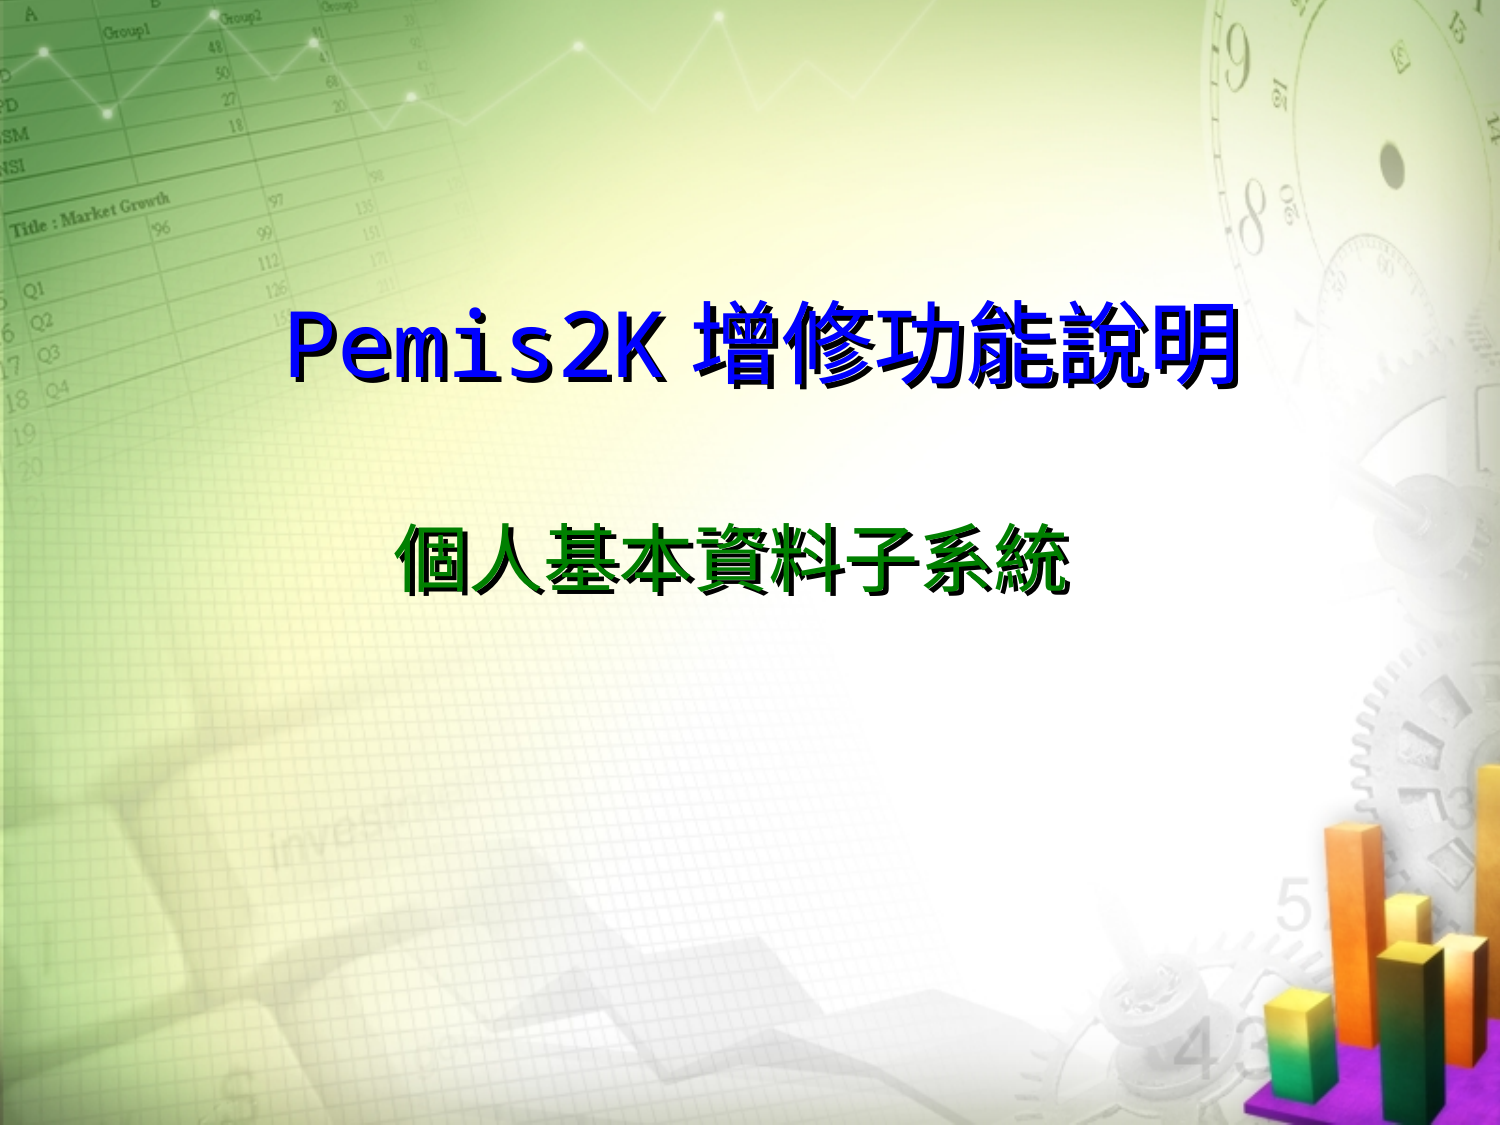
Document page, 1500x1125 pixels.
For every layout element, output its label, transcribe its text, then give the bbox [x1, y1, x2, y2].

picture [0, 0, 1500, 1125]
subtitle 個人基本資料子系統 [206, 503, 1257, 791]
title Pemis2K增修功能說明 [123, 220, 1399, 462]
